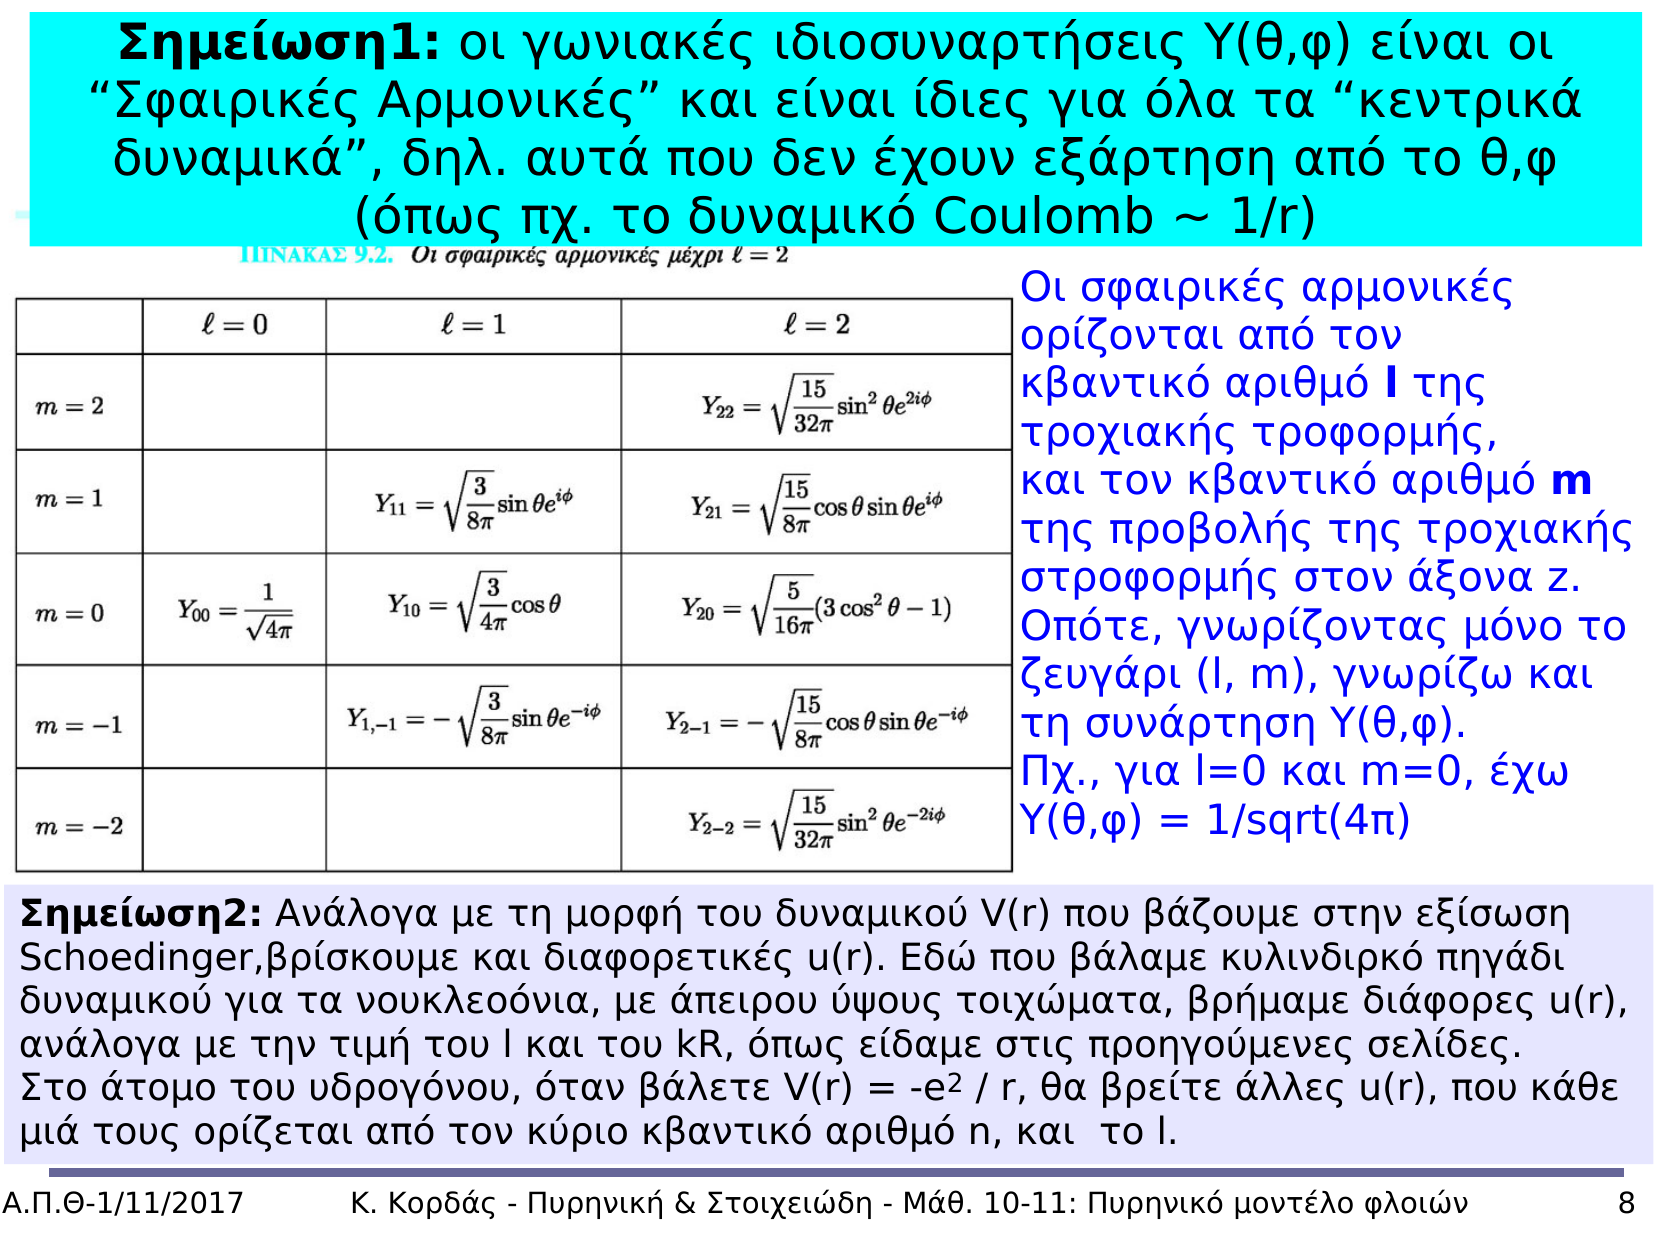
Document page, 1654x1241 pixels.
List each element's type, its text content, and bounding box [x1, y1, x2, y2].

picture [0, 200, 1028, 921]
text_box Σημείωση2: Ανάλογα με τη μορφή του δυναμικού V(r) που βάζουμε στην εξίσωση Schoedinger,βρίσκουμε και διαφορετικές u(r). Εδώ που βάλαμε κυλινδιρκό πηγάδι δυναμικού για τα νουκλεοόνια, με άπειρου ύψους τοιχώματα, βρήμαμε διάφορες u(r), ανάλογα με την τιμή του l και του kR, όπως είδαμε στις προηγούμενες σελίδες. Στο άτομο του υδρογόνου, όταν βάλετε V(r) = -e2 / r, θα βρείτε άλλες u(r), που κάθε μιά τους ορίζεται από τον κύριο κβαντικό αριθμό n, και το l. [4, 884, 1654, 1165]
text_box Οι σφαιρικές αρμονικές ορίζονται από τον κβαντικό αριθμό l της τροχιακής τροφορμής, και τον κβαντικό αριθμό m της προβολής της τροχιακής στροφορμής στον άξονα z. Οπότε, γνωρίζοντας μόνο το ζευγάρι (l, m), γνωρίζω και τη συνάρτηση Υ(θ,φ). Πχ., για l=0 και m=0, έχω Y(θ,φ) = 1/sqrt(4π) [1004, 254, 1654, 907]
title Σημείωση1: οι γωνιακές ιδιοσυναρτήσεις Υ(θ,φ) είναι οι “Σφαιρικές Αρμονικές” και είναι ίδιες για όλα τα “κεντρικά δυναμικά”, δηλ. αυτά που δεν έχουν εξάρτηση από το θ,φ (όπως πχ. το δυναμικό Coulomb ~ 1/r) [29, 12, 1643, 247]
